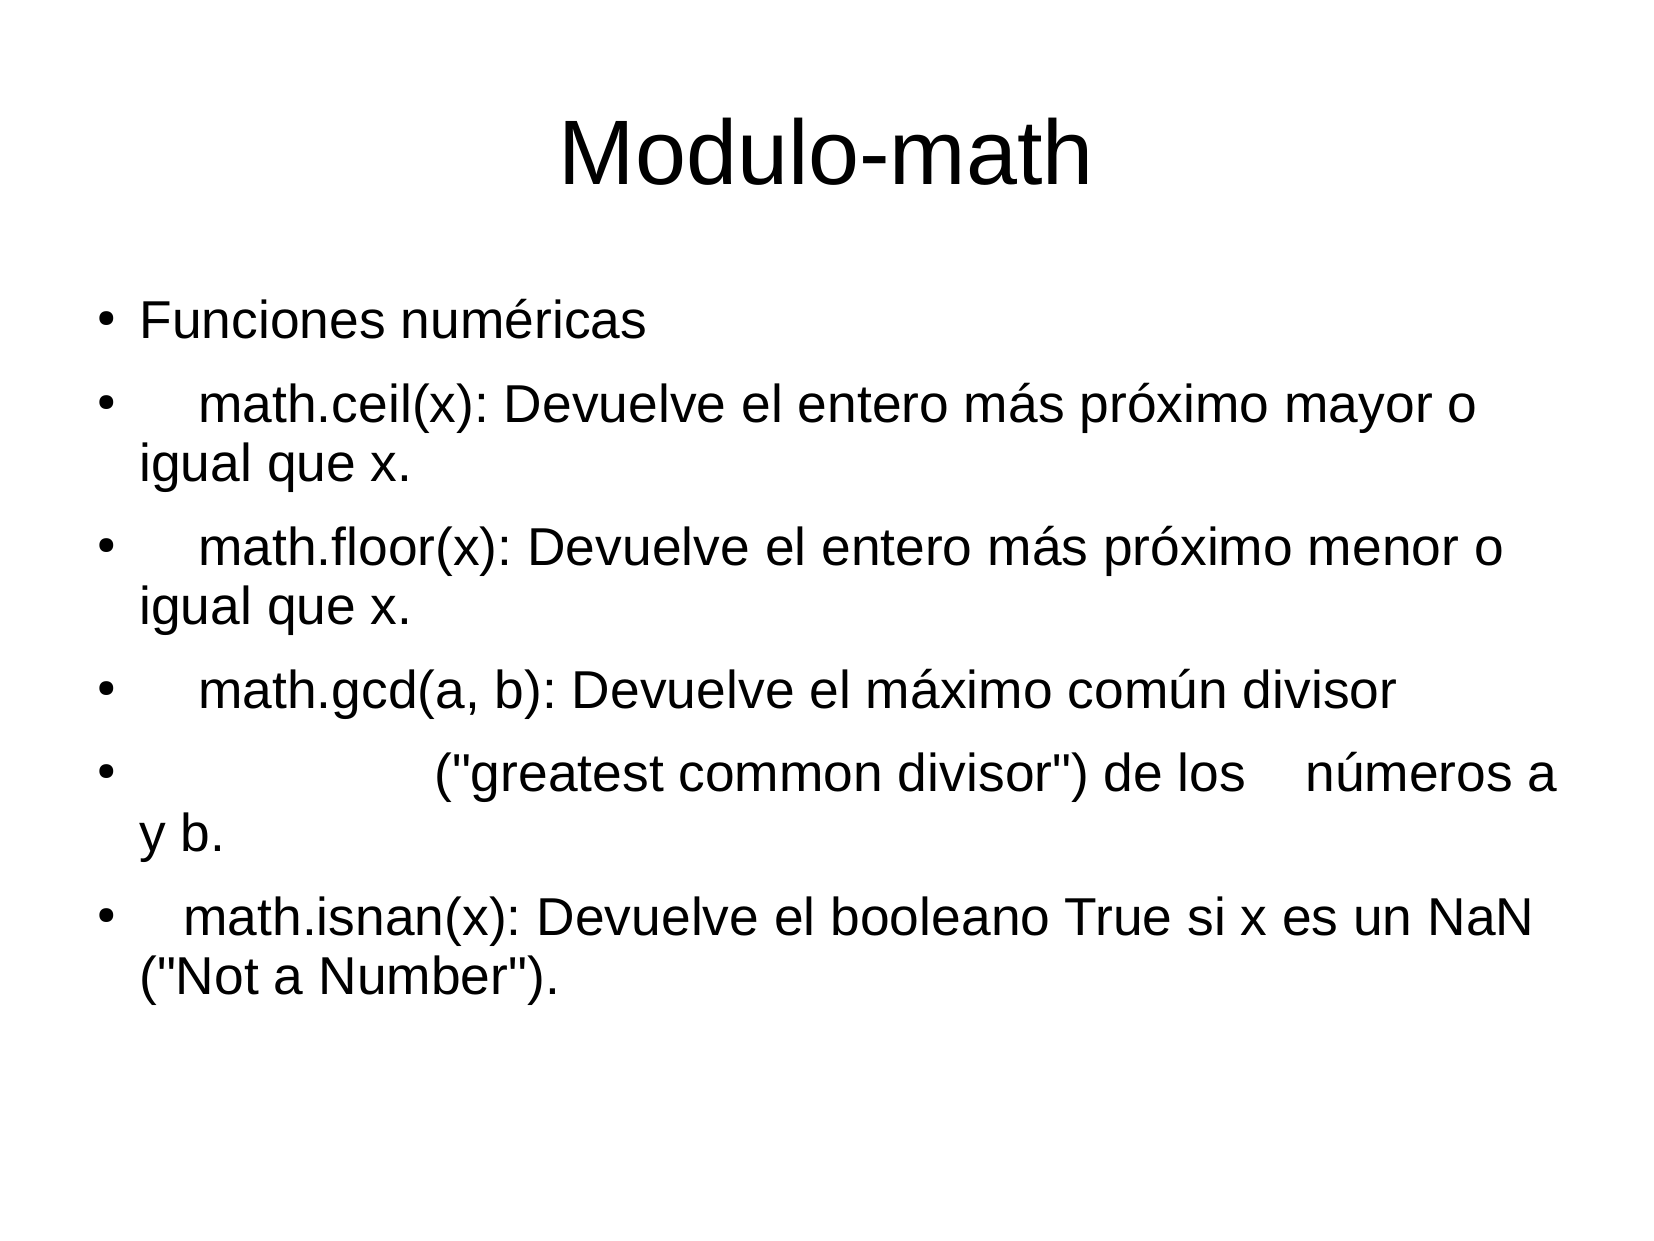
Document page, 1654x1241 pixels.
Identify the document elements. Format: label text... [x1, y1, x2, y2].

list Funciones numéricas math.ceil(x): Devuelve el entero más próximo mayor o igual que x. math.floor(x): Devuelve el entero más próximo menor o igual que x. math.gcd(a, b): Devuelve el máximo común divisor ("greatest common divisor") de los números a y b. math.isnan(x): Devuelve el booleano True si x es un NaN ("Not a Number"). [82, 290, 1571, 1010]
title Modulo-math [82, 49, 1571, 257]
